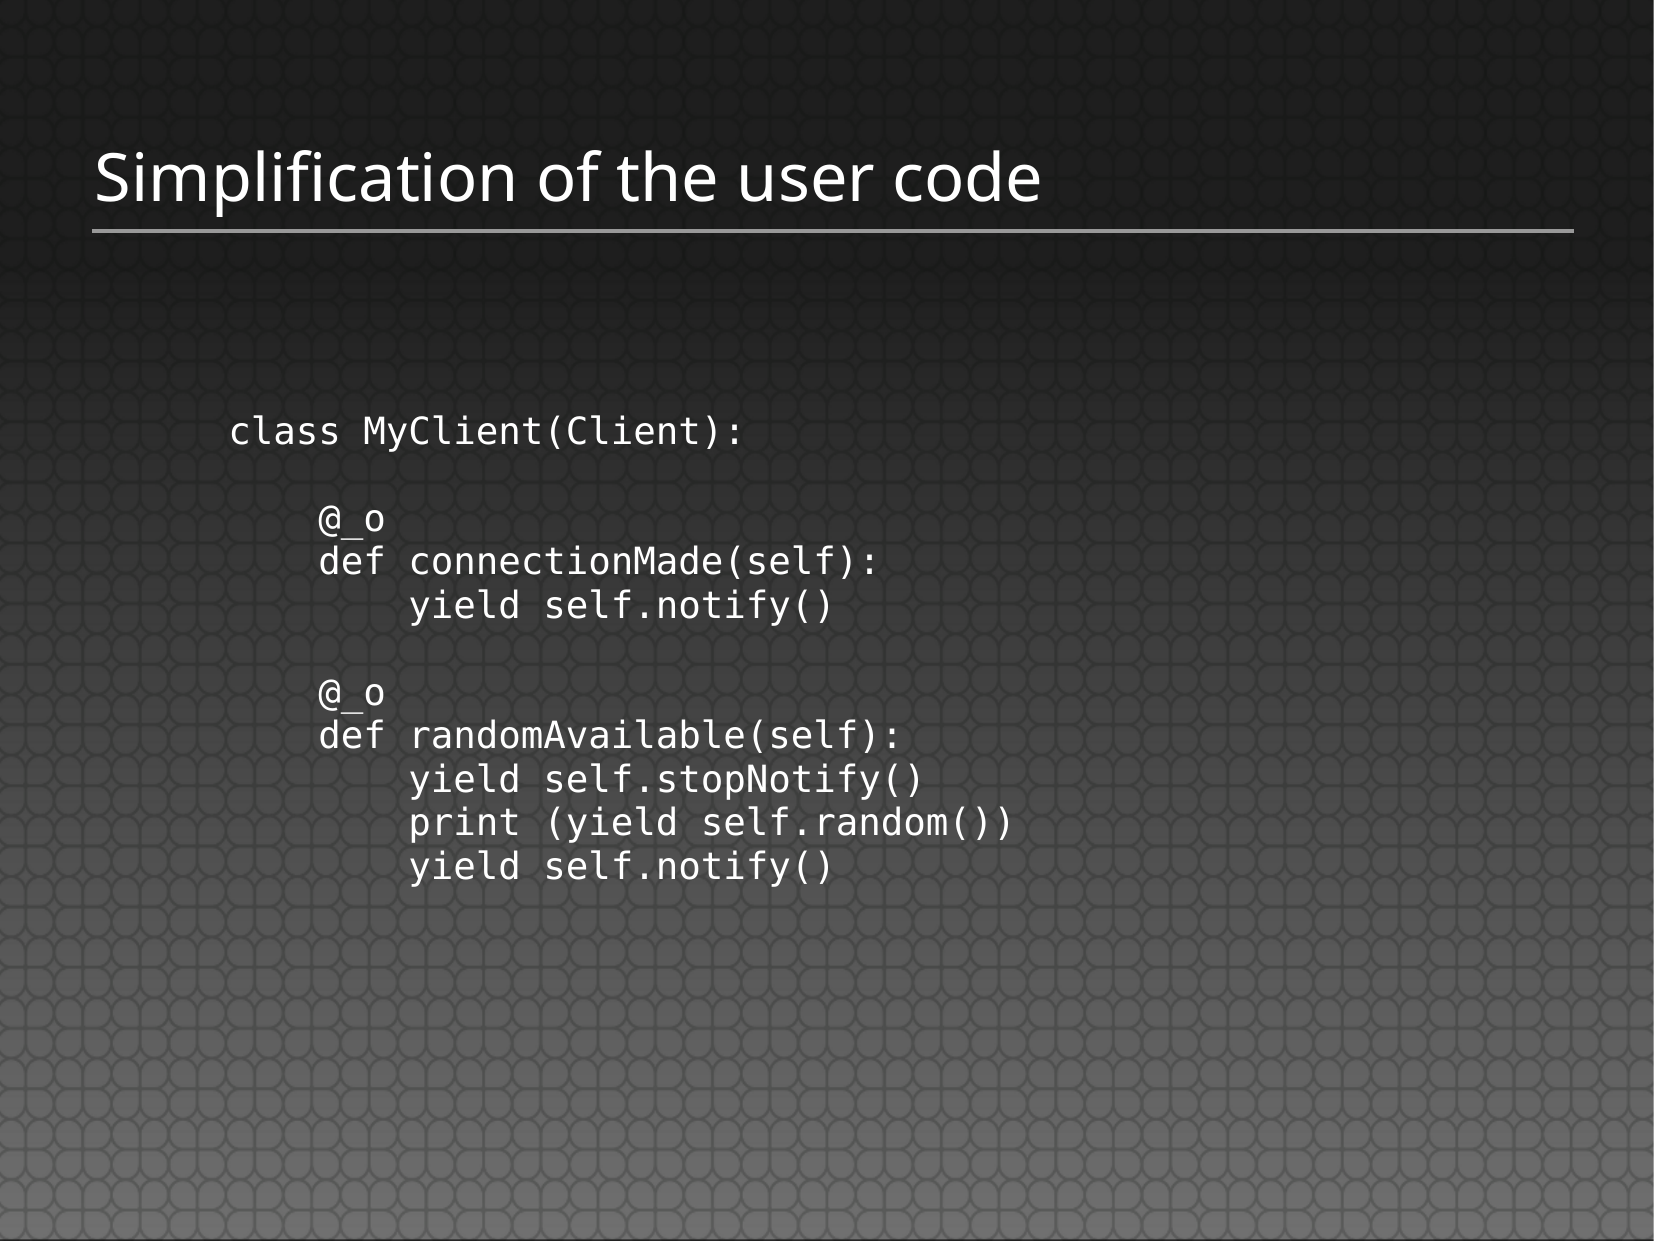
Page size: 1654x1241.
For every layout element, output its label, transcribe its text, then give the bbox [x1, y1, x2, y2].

title class MyClient(Client): @_o def connectionMade(self): yield self.notify() @_o def randomAvailable(self): yield self.stopNotify() print (yield self.random()) yield self.notify() [228, 324, 1162, 974]
picture [0, 0, 1654, 1241]
title Simplification of the user code [94, 100, 1426, 251]
